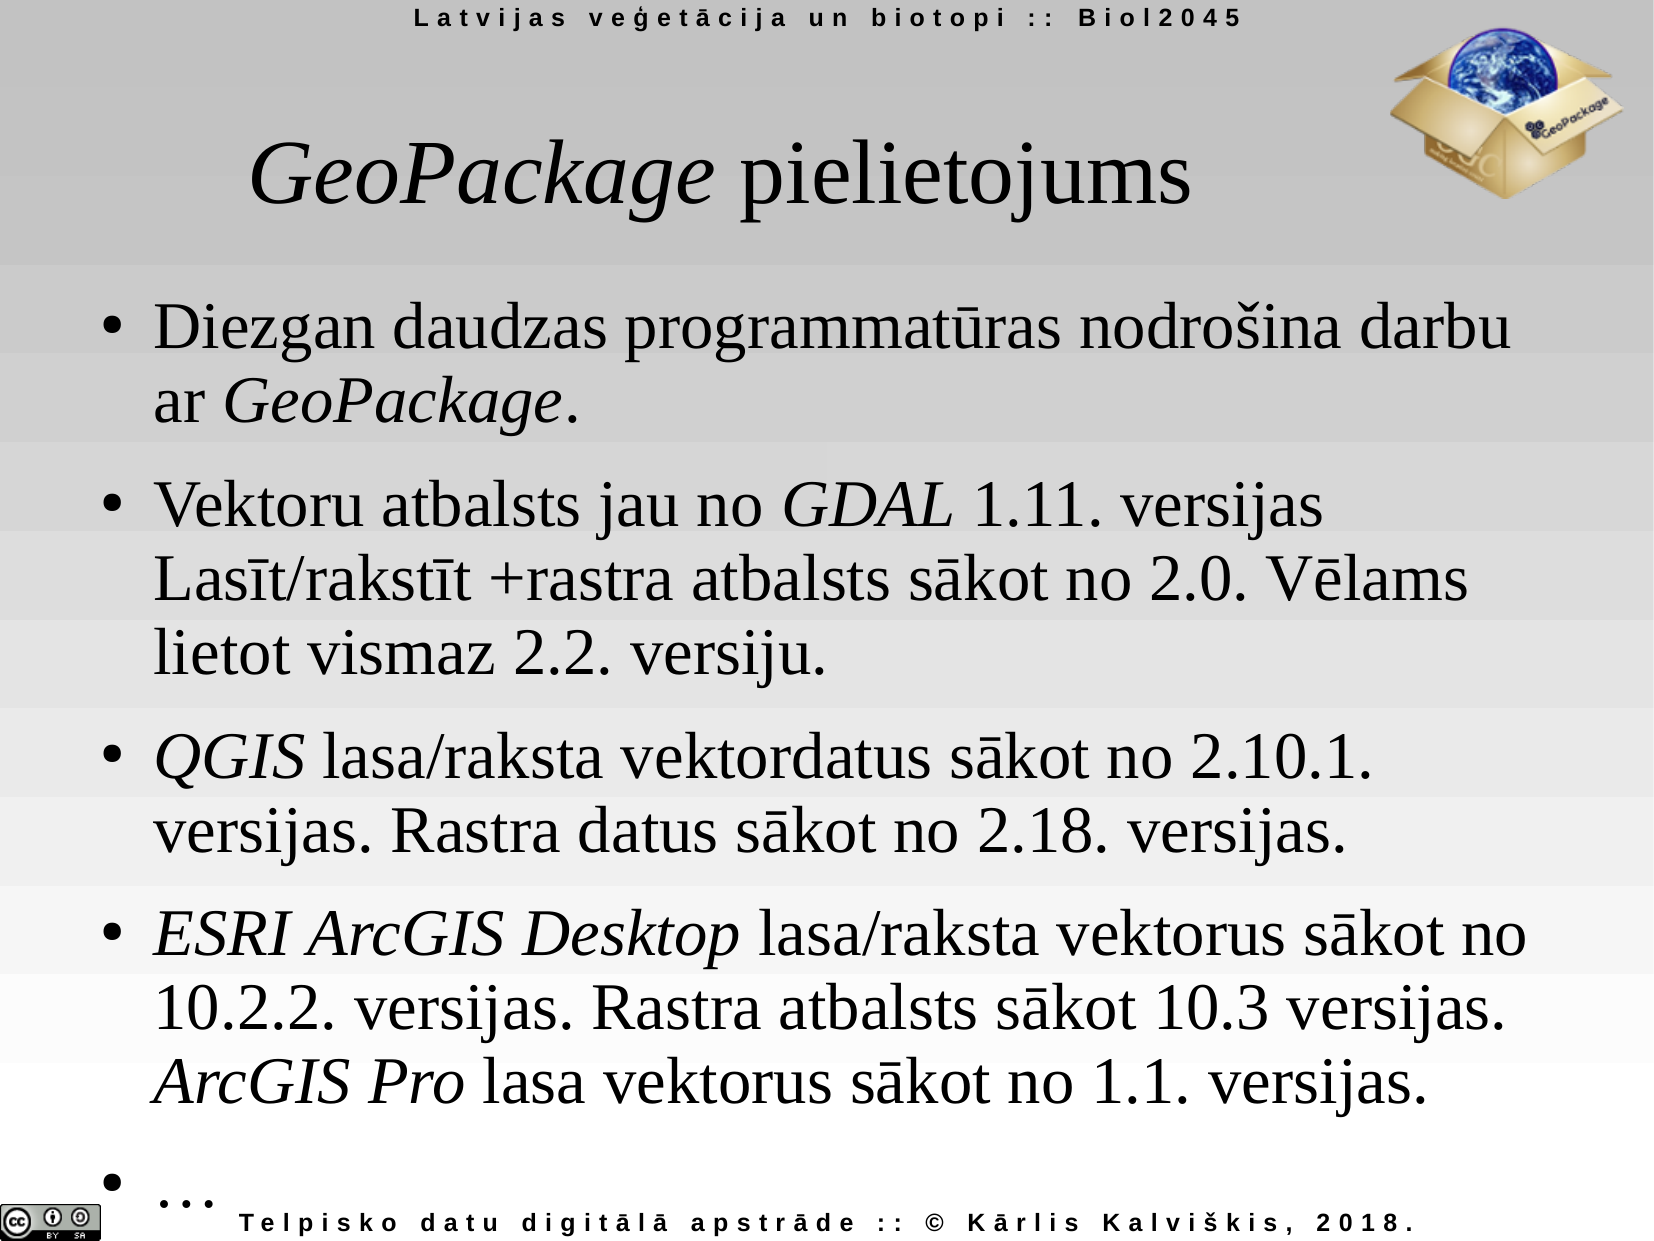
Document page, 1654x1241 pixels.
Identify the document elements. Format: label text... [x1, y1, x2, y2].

title GeoPackage pielietojums [29, 49, 1412, 296]
list Diezgan daudzas programmatūras nodrošina darbu ar GeoPackage. Vektoru atbalsts jau no GDAL 1.11. versijas Lasīt/rakstīt +rastra atbalsts sākot no 2.0. Vēlams lietot vismaz 2.2. versiju. QGIS lasa/raksta vektordatus sākot no 2.10.1. versijas. Rastra datus sākot no 2.18. versijas. ESRI ArcGIS Desktop lasa/raksta vektorus sākot no 10.2.2. versijas. Rastra atbalsts sākot 10.3 versijas. ArcGIS Pro lasa vektorus sākot no 1.1. versijas. … [82, 289, 1571, 1133]
picture [0, 0, 1654, 1241]
